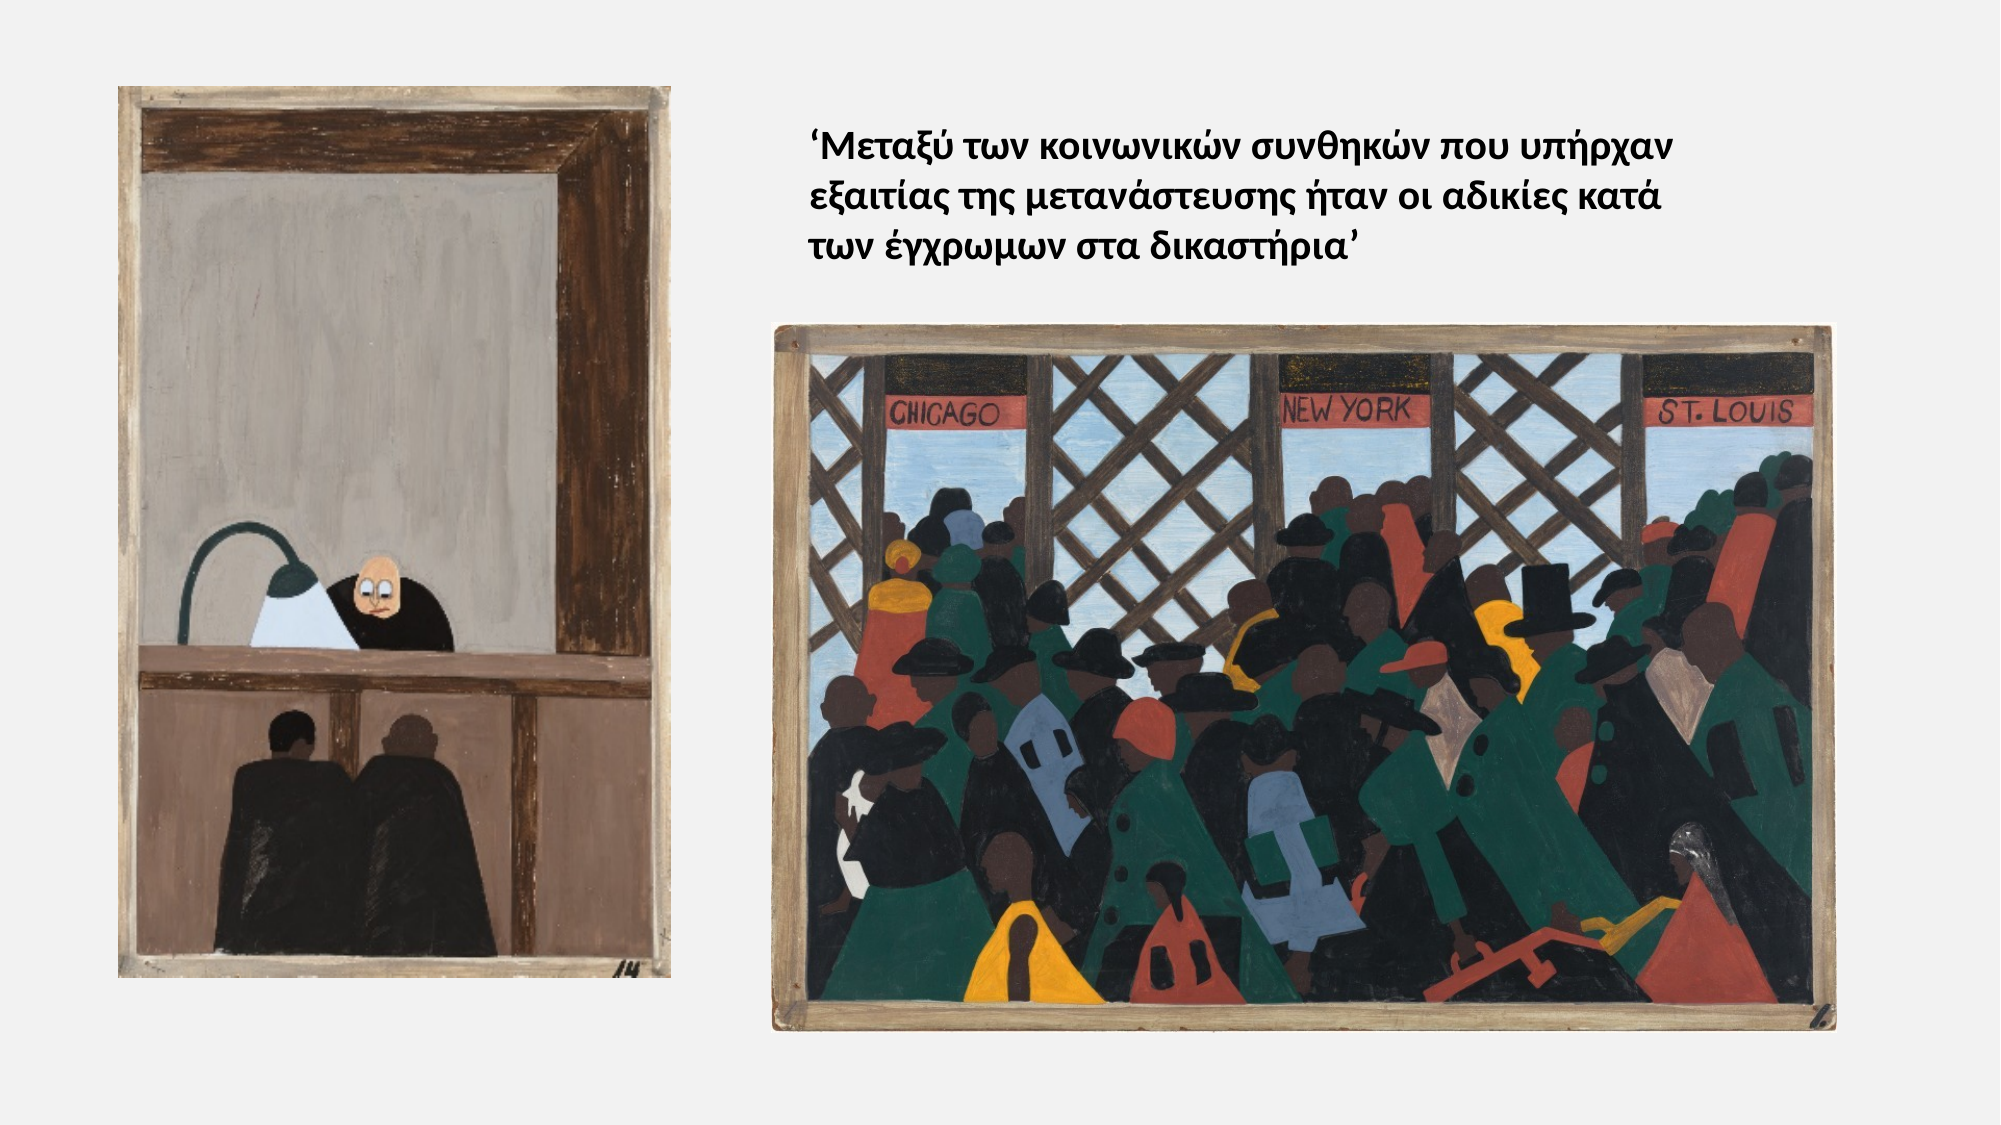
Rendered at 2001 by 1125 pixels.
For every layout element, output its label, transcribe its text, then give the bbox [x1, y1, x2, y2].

text_box ‘Μεταξύ των κοινωνικών συνθηκών που υπήρχαν εξαιτίας της μετανάστευσης ήταν οι αδικίες κατά των έγχρωμων στα δικαστήρια’ [794, 110, 1752, 320]
picture [118, 86, 671, 978]
picture [771, 322, 1837, 1033]
